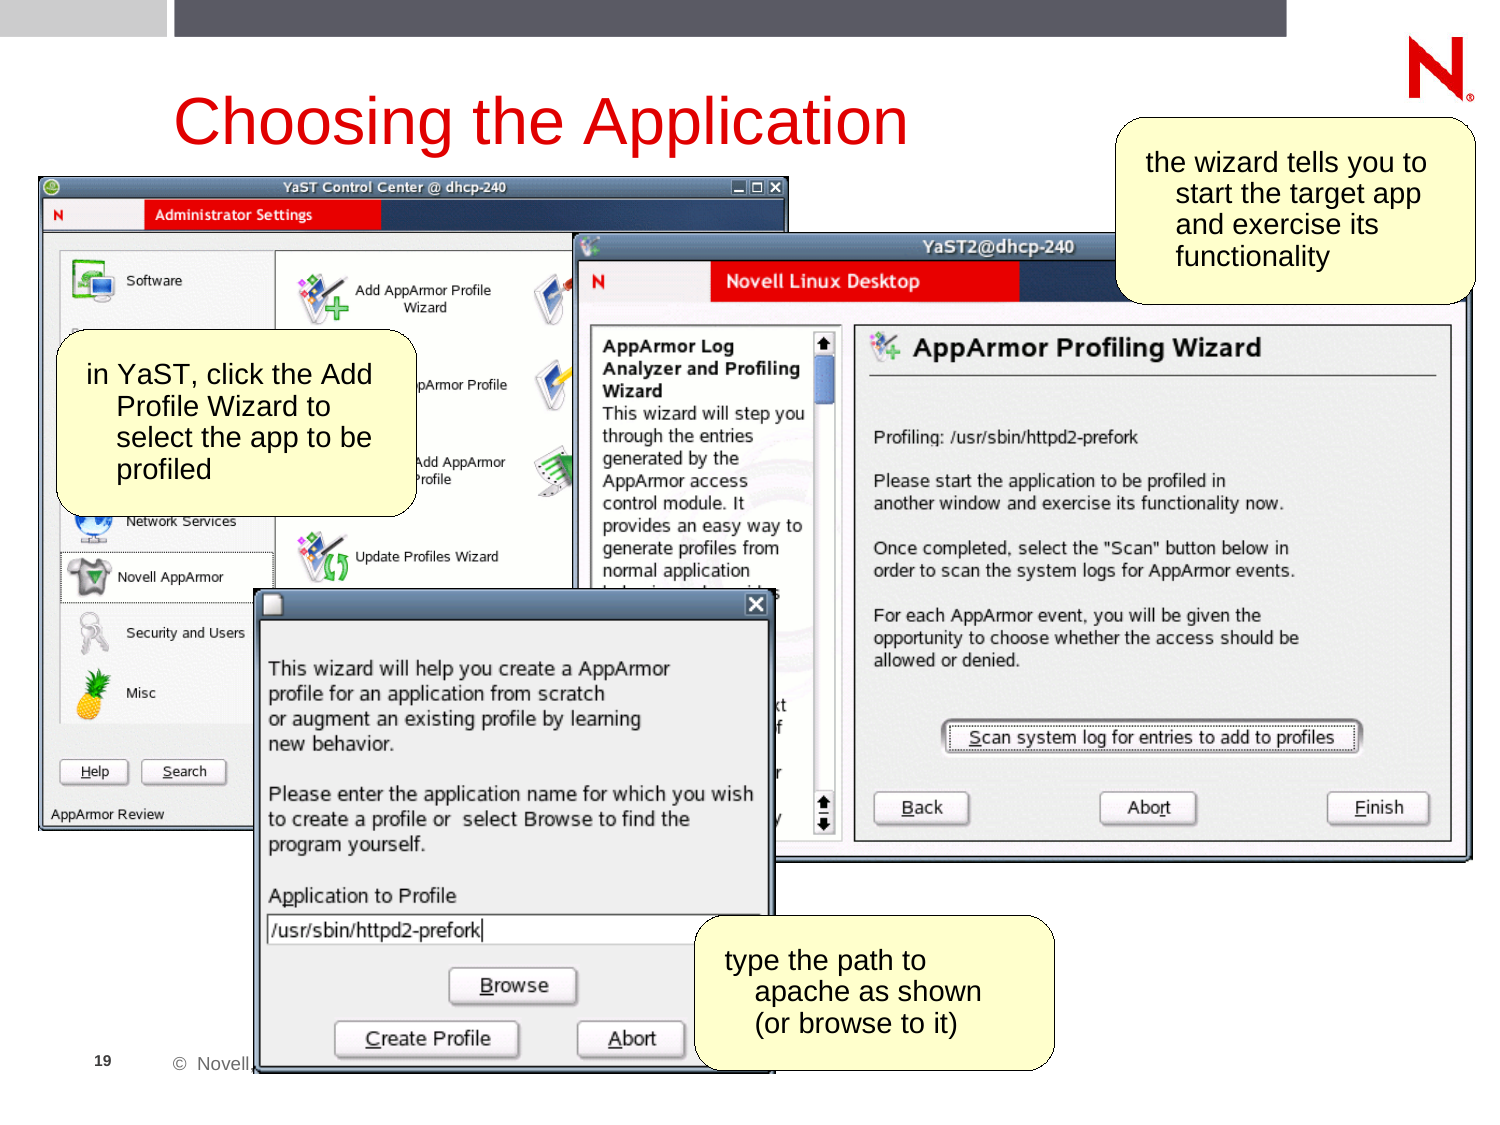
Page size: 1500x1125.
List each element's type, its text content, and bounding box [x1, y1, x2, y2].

picture [38, 176, 1473, 1074]
title Choosing the Application [173, 41, 1395, 205]
text_box type the path to apache as shown (or browse to it) [694, 915, 1055, 1071]
text_box the wizard tells you to start the target app and exercise its functionality [1115, 117, 1476, 305]
picture [1404, 32, 1477, 105]
text_box in YaST, click the Add Profile Wizard to select the app to be profiled [56, 329, 417, 517]
